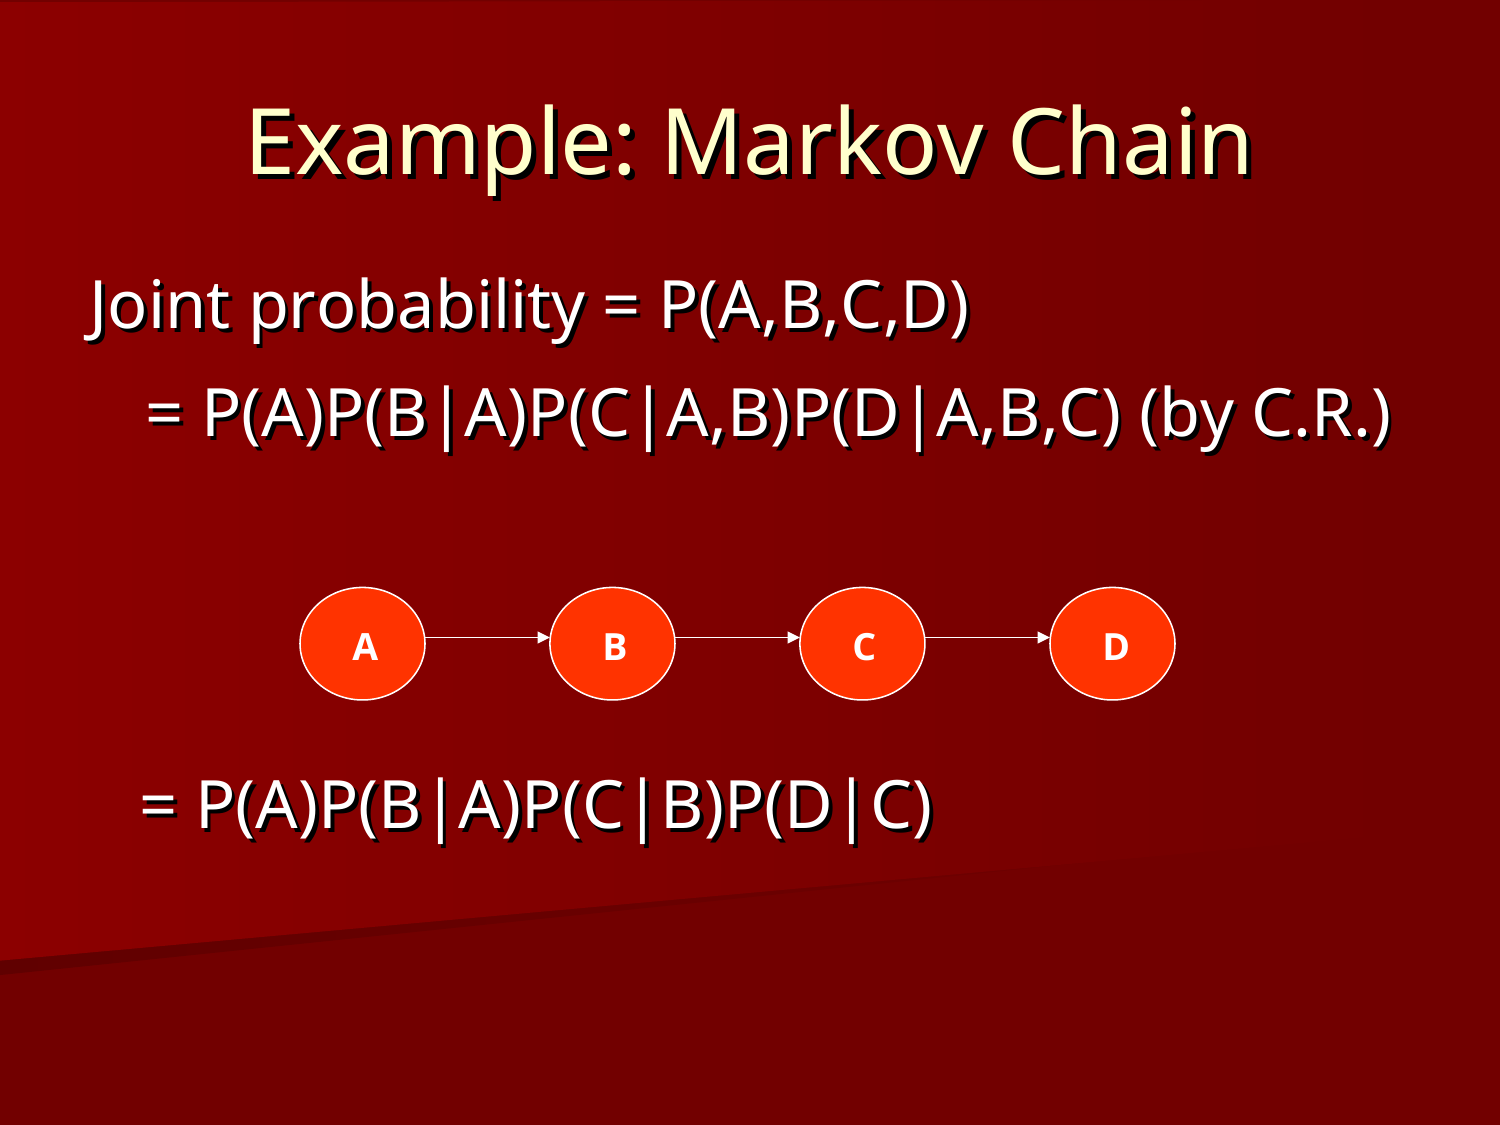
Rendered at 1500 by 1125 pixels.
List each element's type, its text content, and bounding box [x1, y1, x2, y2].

text_box B [587, 612, 663, 679]
text_box [1050, 587, 1176, 700]
text_box D [1087, 612, 1163, 679]
text_box C [837, 612, 913, 679]
text_box [799, 587, 925, 700]
list Joint probability = P(A,B,C,D) = P(A)P(B|A)P(C|A,B)P(D|A,B,C) (by C.R.) [74, 249, 1463, 601]
text_box [549, 587, 676, 700]
text_box = P(A)P(B|A)P(C|B)P(D|C) [124, 750, 1276, 857]
text_box A [337, 612, 413, 679]
text_box [300, 587, 426, 700]
title Example: Markov Chain [75, 45, 1426, 233]
